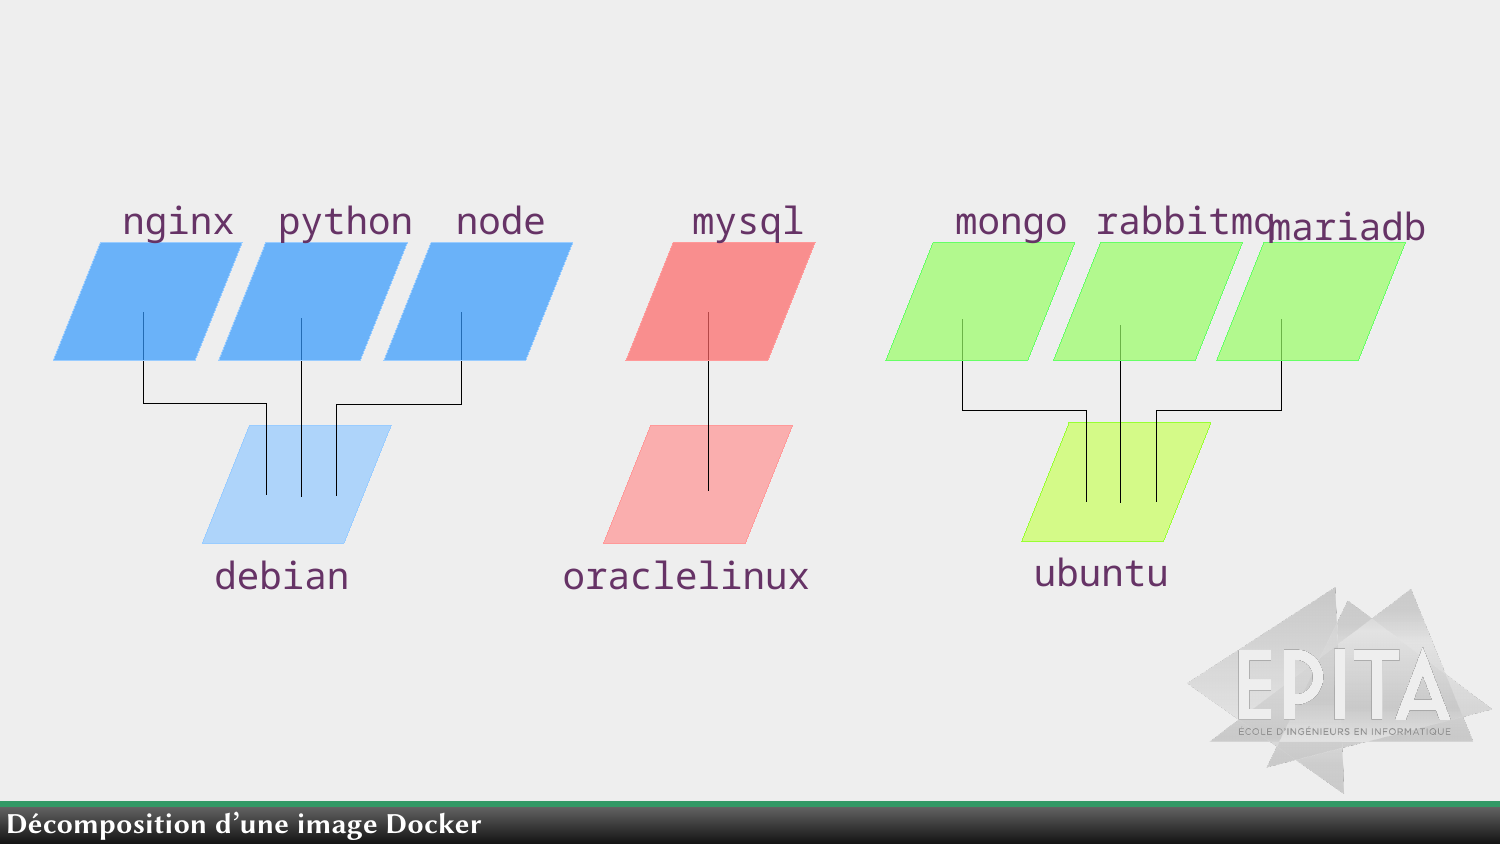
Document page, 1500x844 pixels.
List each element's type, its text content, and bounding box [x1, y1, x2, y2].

text_box mongo [955, 189, 1053, 240]
text_box ubuntu [1033, 541, 1152, 591]
text_box [1216, 242, 1404, 361]
text_box [1021, 422, 1211, 542]
text_box mysql [692, 188, 790, 240]
text_box nginx [122, 189, 221, 240]
text_box [202, 425, 392, 544]
text_box python [278, 189, 396, 240]
text_box [603, 425, 793, 543]
text_box debian [214, 543, 332, 594]
text_box oraclelinux [562, 543, 778, 593]
text_box [625, 242, 816, 361]
text_box [53, 242, 243, 361]
text_box [885, 242, 1075, 361]
text_box [218, 242, 408, 361]
text_box rabbitmq [1095, 189, 1252, 239]
text_box node [455, 188, 537, 240]
picture [1187, 587, 1492, 794]
text_box mariadb [1268, 194, 1406, 246]
text_box [1053, 242, 1243, 361]
text_box [383, 242, 573, 361]
title Décomposition d’une image Docker [5, 801, 1075, 844]
